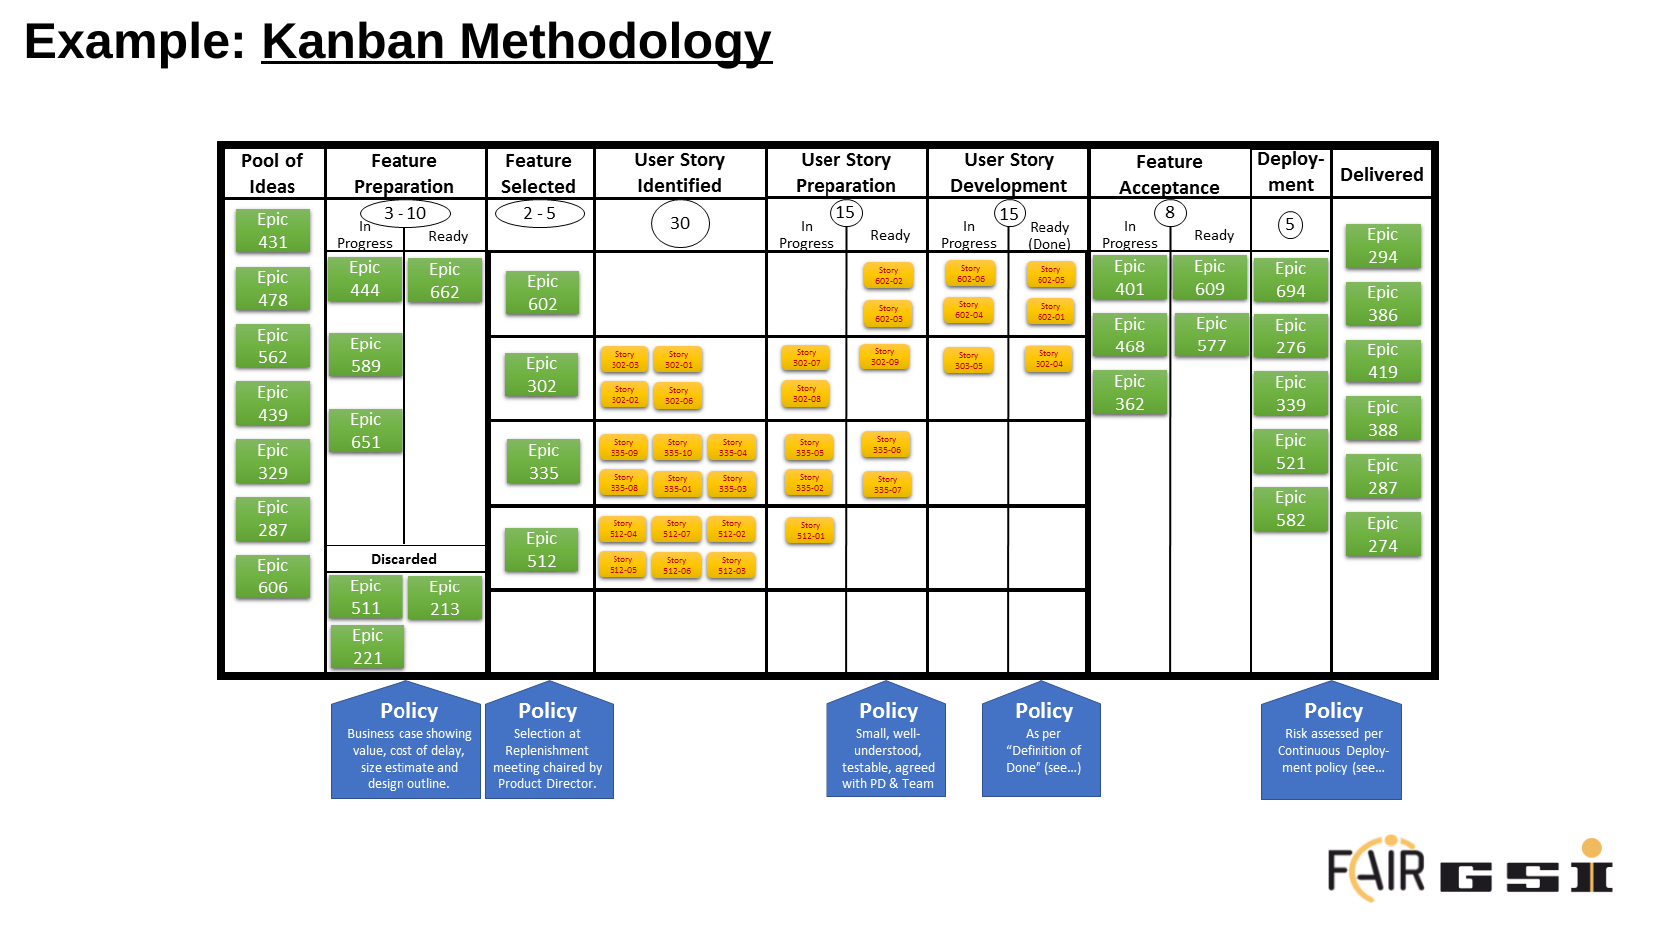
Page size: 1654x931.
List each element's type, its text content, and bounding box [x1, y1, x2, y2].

title Example: Kanban Methodology [23, 5, 1638, 77]
picture [1439, 836, 1615, 895]
picture [1328, 833, 1425, 904]
picture [190, 107, 1464, 824]
